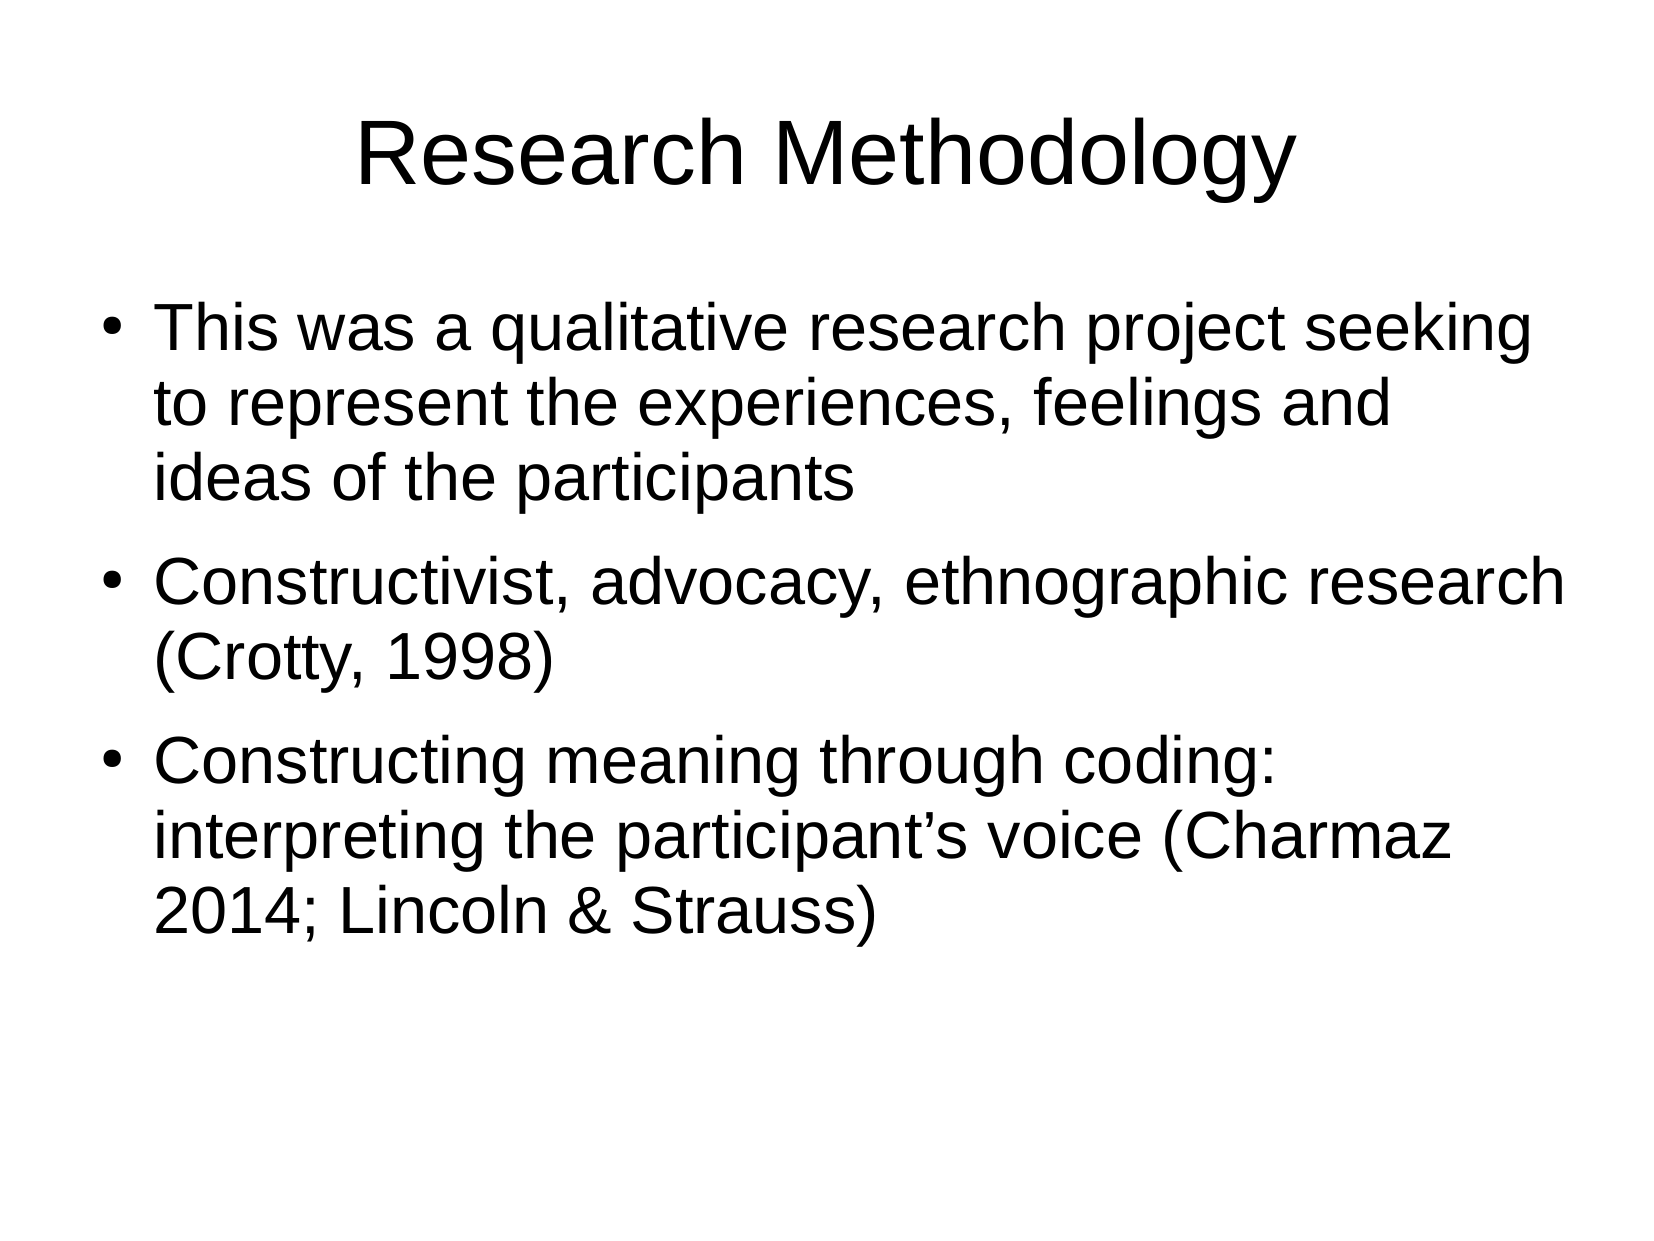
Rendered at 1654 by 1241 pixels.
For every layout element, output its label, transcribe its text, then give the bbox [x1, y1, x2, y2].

title Research Methodology [82, 56, 1571, 250]
list This was a qualitative research project seeking to represent the experiences, feelings and ideas of the participants Constructivist, advocacy, ethnographic research (Crotty, 1998) Constructing meaning through coding: interpreting the participant’s voice (Charmaz 2014; Lincoln & Strauss) [82, 290, 1571, 1109]
